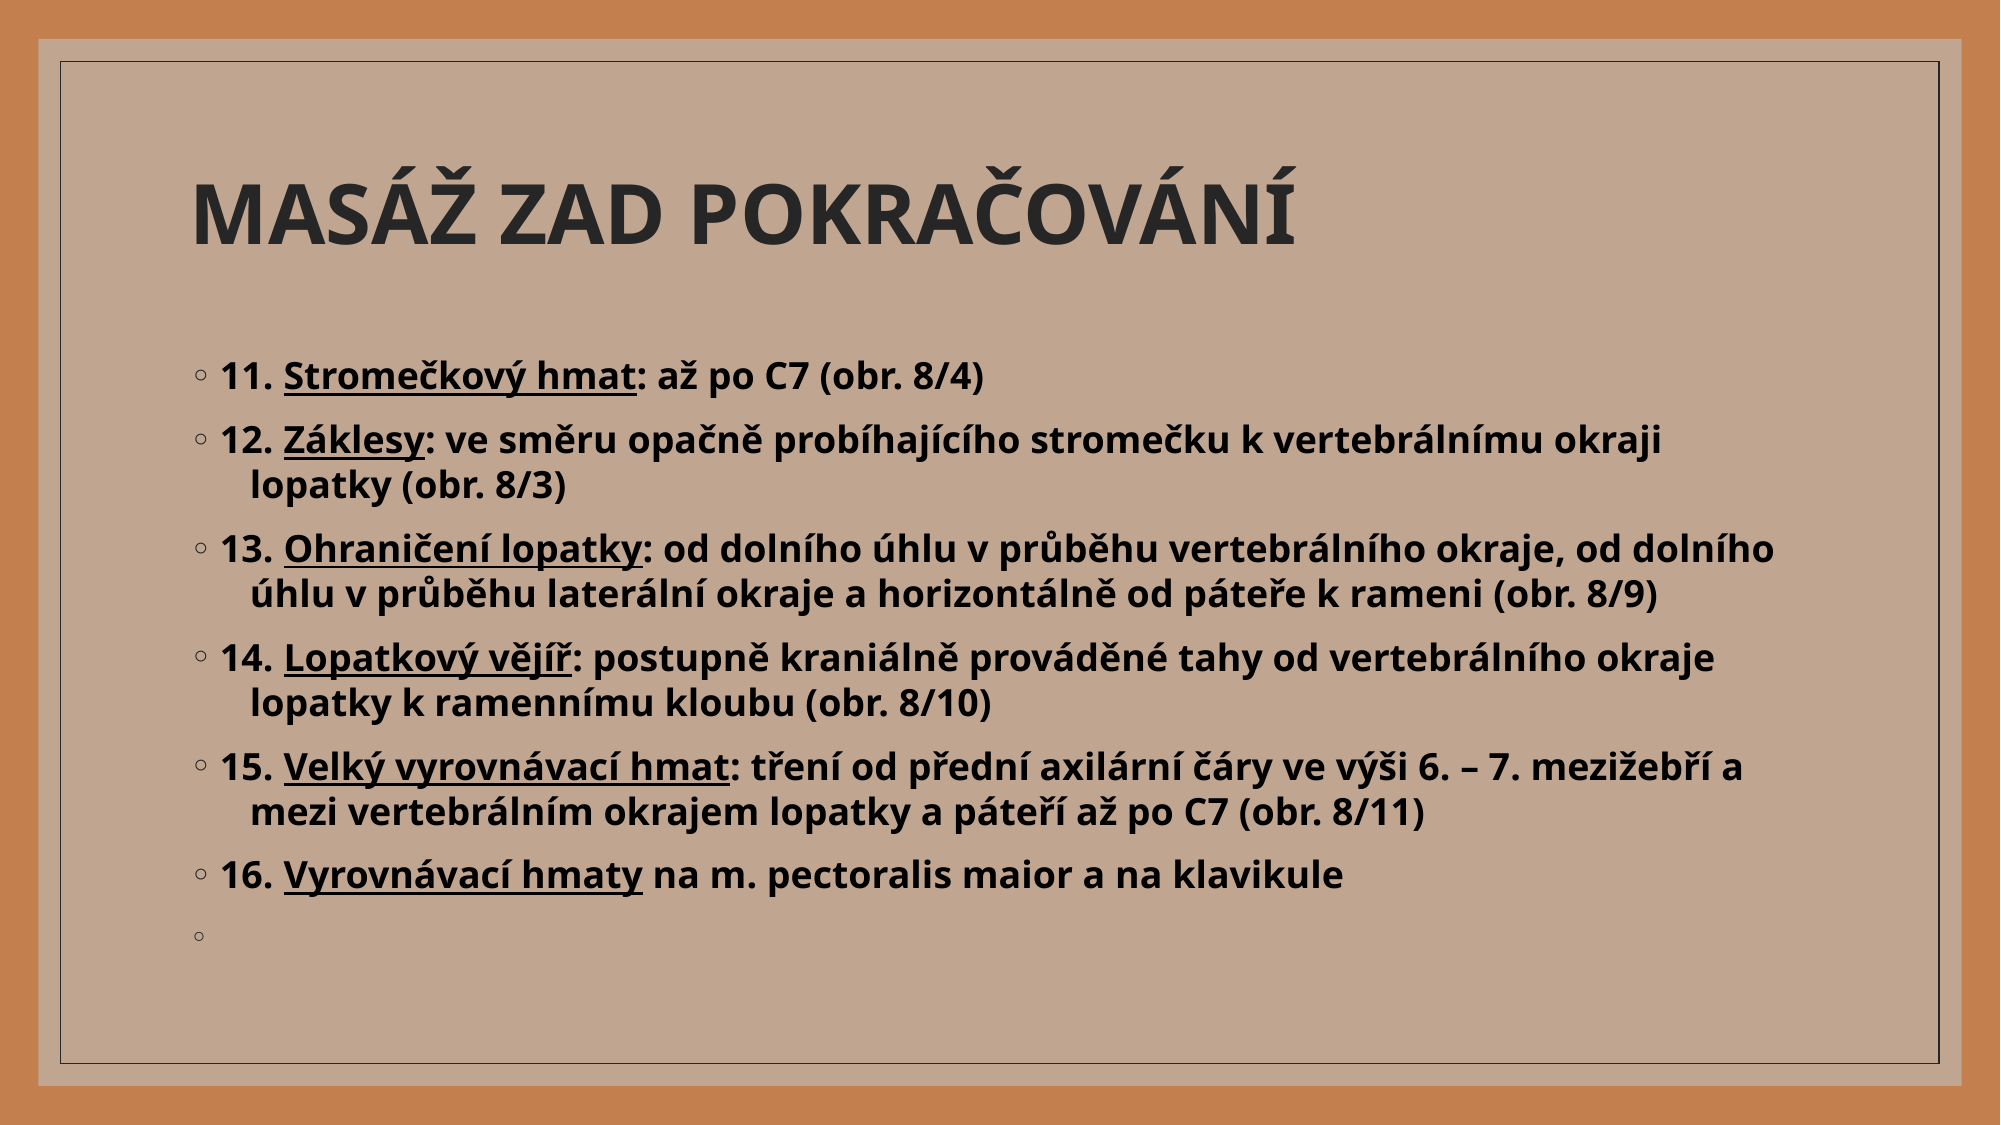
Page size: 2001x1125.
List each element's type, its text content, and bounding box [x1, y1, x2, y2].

title MASÁŽ ZAD POKRAČOVÁNÍ [174, 105, 1825, 331]
list 11. Stromečkový hmat: až po C7 (obr. 8/4) 12. Záklesy: ve směru opačně probíhajícího stromečku k vertebrálnímu okraji lopatky (obr. 8/3) 13. Ohraničení lopatky: od dolního úhlu v průběhu vertebrálního okraje, od dolního úhlu v průběhu laterální okraje a horizontálně od páteře k rameni (obr. 8/9) 14. Lopatkový vějíř: postupně kraniálně prováděné tahy od vertebrálního okraje lopatky k ramennímu kloubu (obr. 8/10) 15. Velký vyrovnávací hmat: tření od přední axilární čáry ve výši 6. – 7. mezižebří a mezi vertebrálním okrajem lopatky a páteří až po C7 (obr. 8/11) 16. Vyrovnávací hmaty na m. pectoralis maior a na klavikule [174, 345, 1825, 977]
